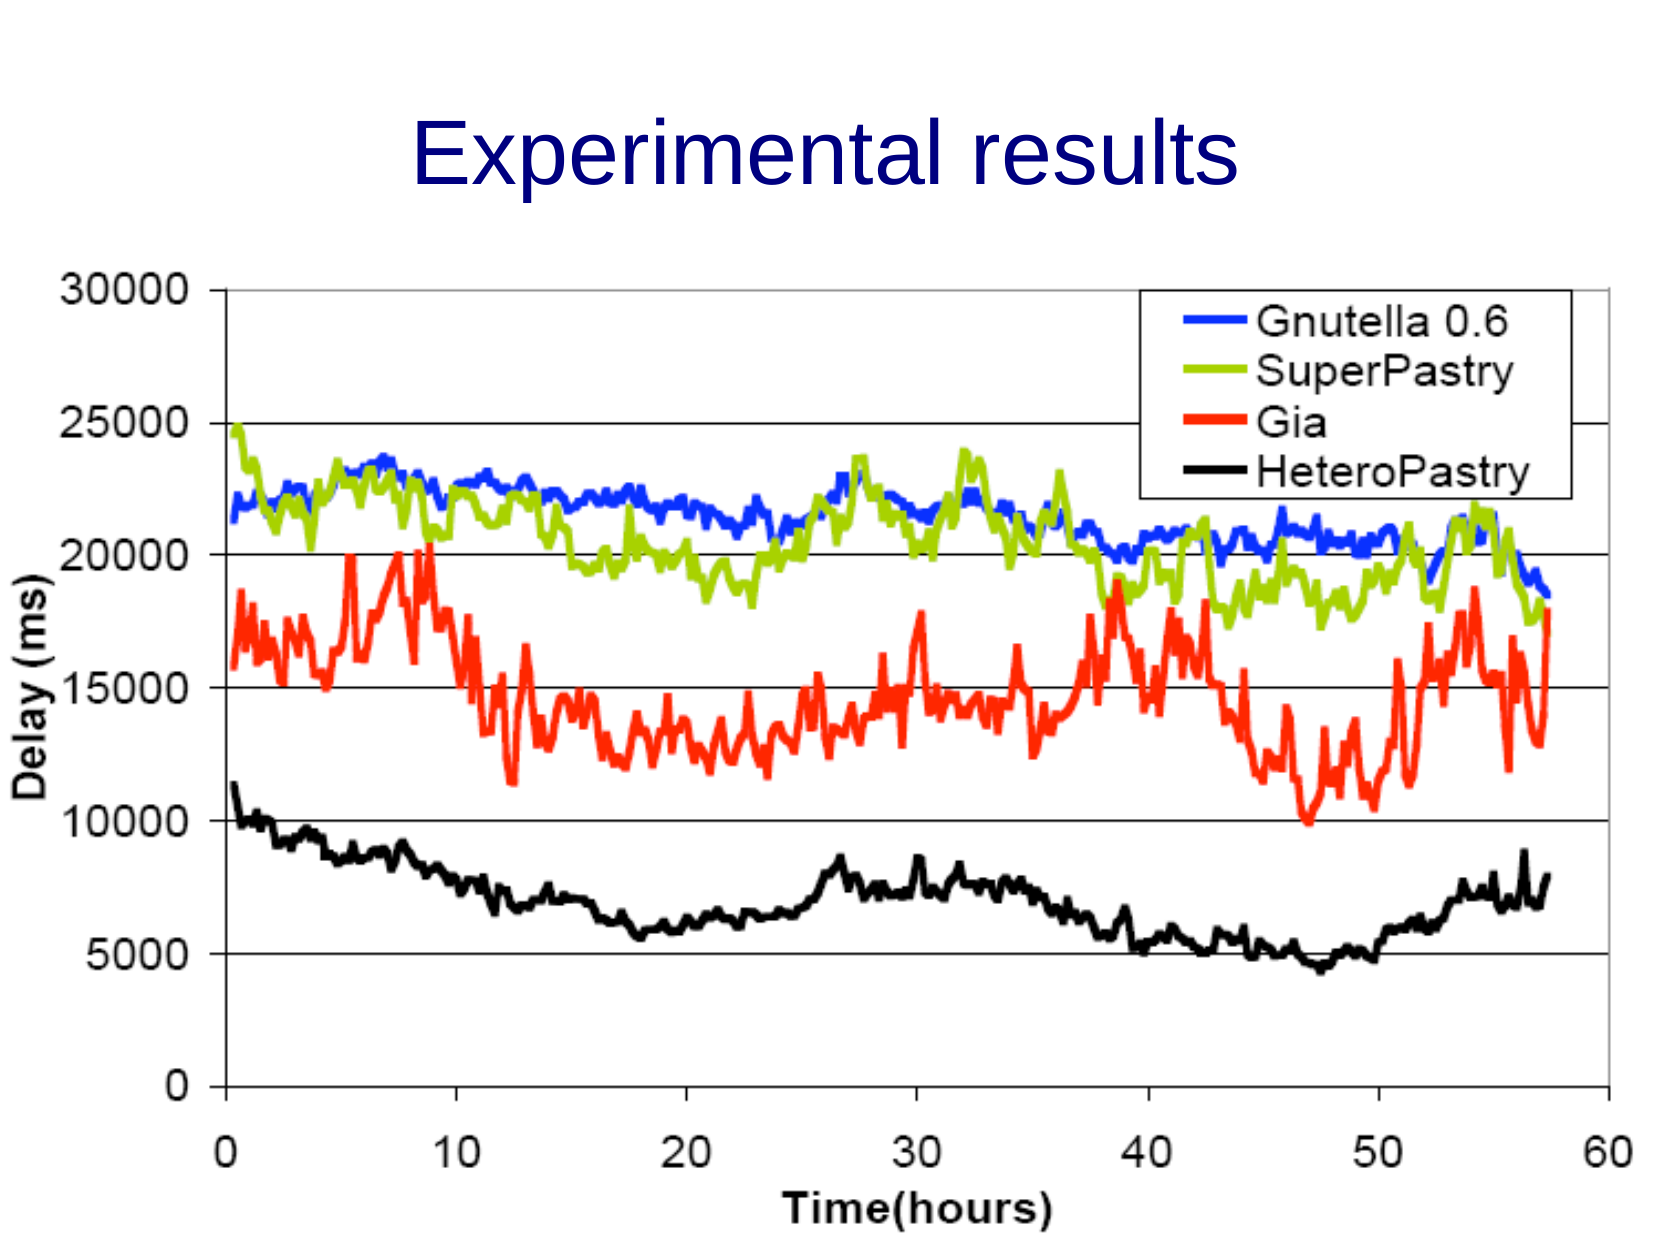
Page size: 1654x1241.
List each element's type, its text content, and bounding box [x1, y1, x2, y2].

picture [0, 262, 1653, 1241]
title Experimental results [82, 49, 1571, 257]
